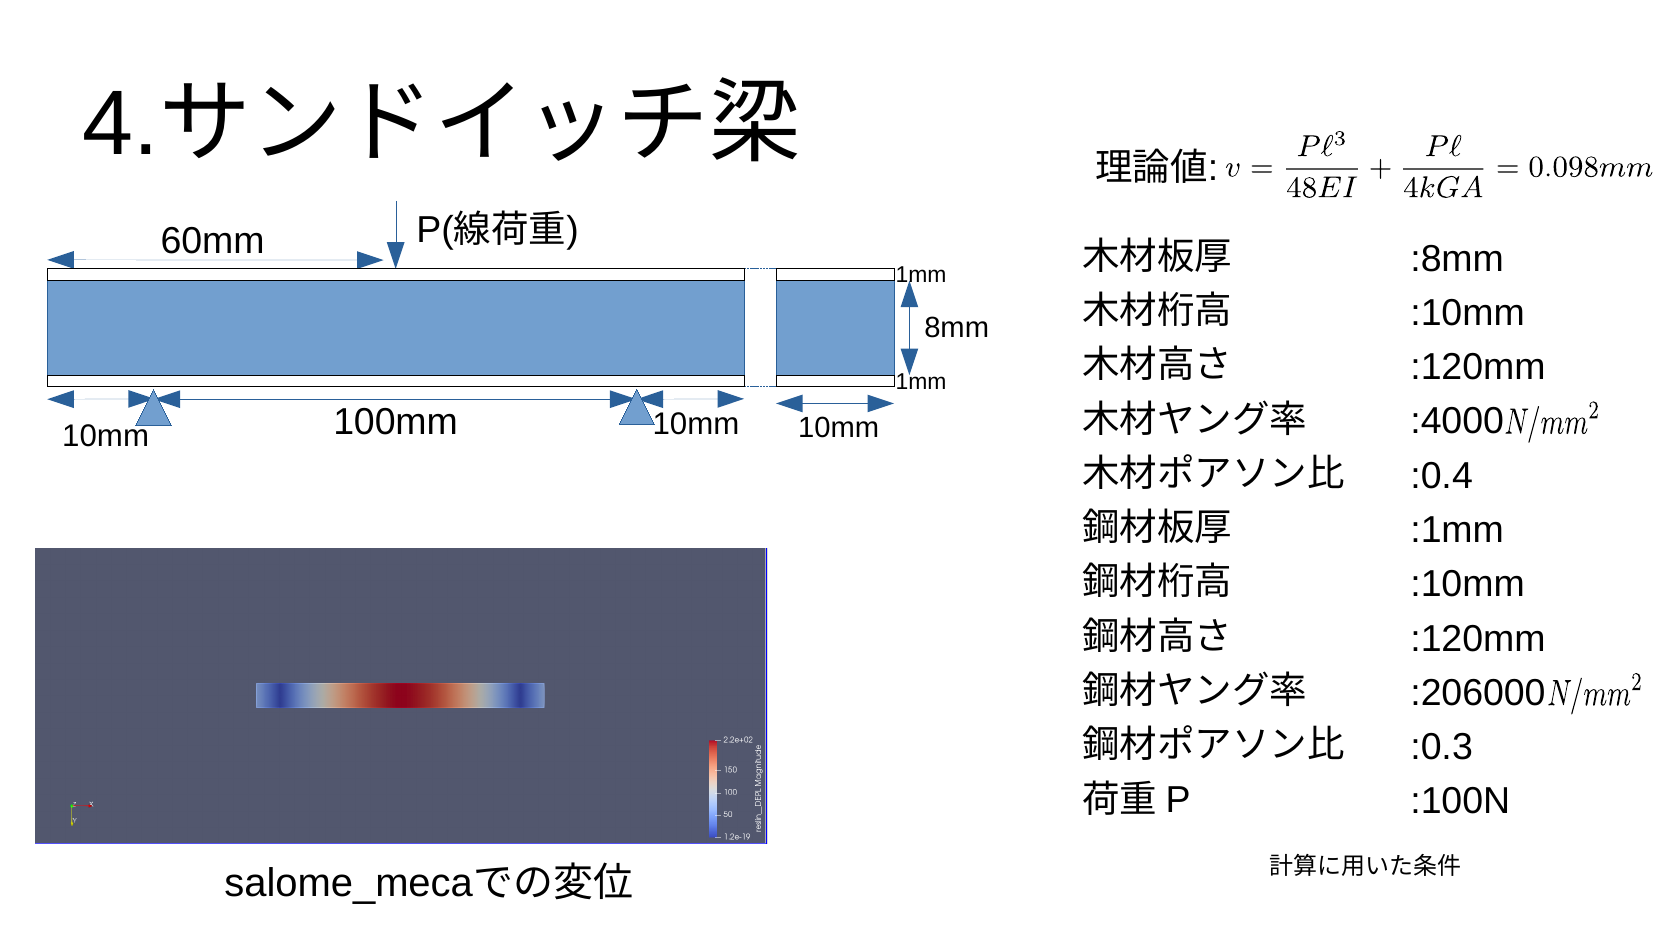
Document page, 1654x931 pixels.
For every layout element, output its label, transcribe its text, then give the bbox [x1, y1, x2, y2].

text_box [47, 268, 745, 387]
text_box 1mm [874, 253, 969, 295]
title 4.サンドイッチ梁 [82, 37, 1571, 193]
text_box :8mm :10mm :120mm :4000 :0.4 :1mm :10mm :120mm :206000 :0.3 :100N [1358, 220, 1571, 833]
text_box 8mm [897, 303, 1016, 352]
text_box P(線荷重) [401, 191, 626, 261]
list salome_mecaでの変位 [35, 850, 780, 910]
text_box 100mm [664, 392, 717, 398]
text_box [1589, 401, 1598, 419]
text_box 10mm [47, 410, 189, 468]
text_box [1584, 689, 1607, 706]
picture [1235, 129, 1654, 200]
text_box 木材板厚 木材桁高 木材高さ 木材ヤング率 木材ポアソン比 鋼材板厚 鋼材桁高 鋼材高さ 鋼材ヤング率 鋼材ポアソン比 荷重 P [1067, 218, 1422, 885]
text_box [619, 389, 655, 425]
text_box [1541, 417, 1564, 435]
list 計算に用いた条件 [1422, 846, 1548, 882]
text_box 100mm [47, 392, 65, 398]
text_box 60mm [47, 212, 378, 268]
text_box 100mm [727, 392, 745, 398]
text_box [1528, 406, 1540, 443]
text_box [1571, 677, 1582, 715]
text_box [1505, 408, 1529, 434]
text_box 理論値: [1080, 129, 1235, 200]
text_box 100mm [47, 400, 146, 410]
text_box [1632, 672, 1641, 691]
text_box [1565, 417, 1588, 435]
text_box [135, 389, 172, 426]
text_box 100mm [74, 392, 128, 399]
text_box 10mm [780, 403, 898, 452]
text_box [1548, 680, 1572, 706]
text_box [776, 268, 895, 387]
picture [35, 548, 768, 844]
text_box 100mm [156, 392, 637, 450]
text_box 10mm [637, 398, 780, 456]
text_box 1mm [874, 361, 969, 402]
text_box [1607, 689, 1631, 706]
